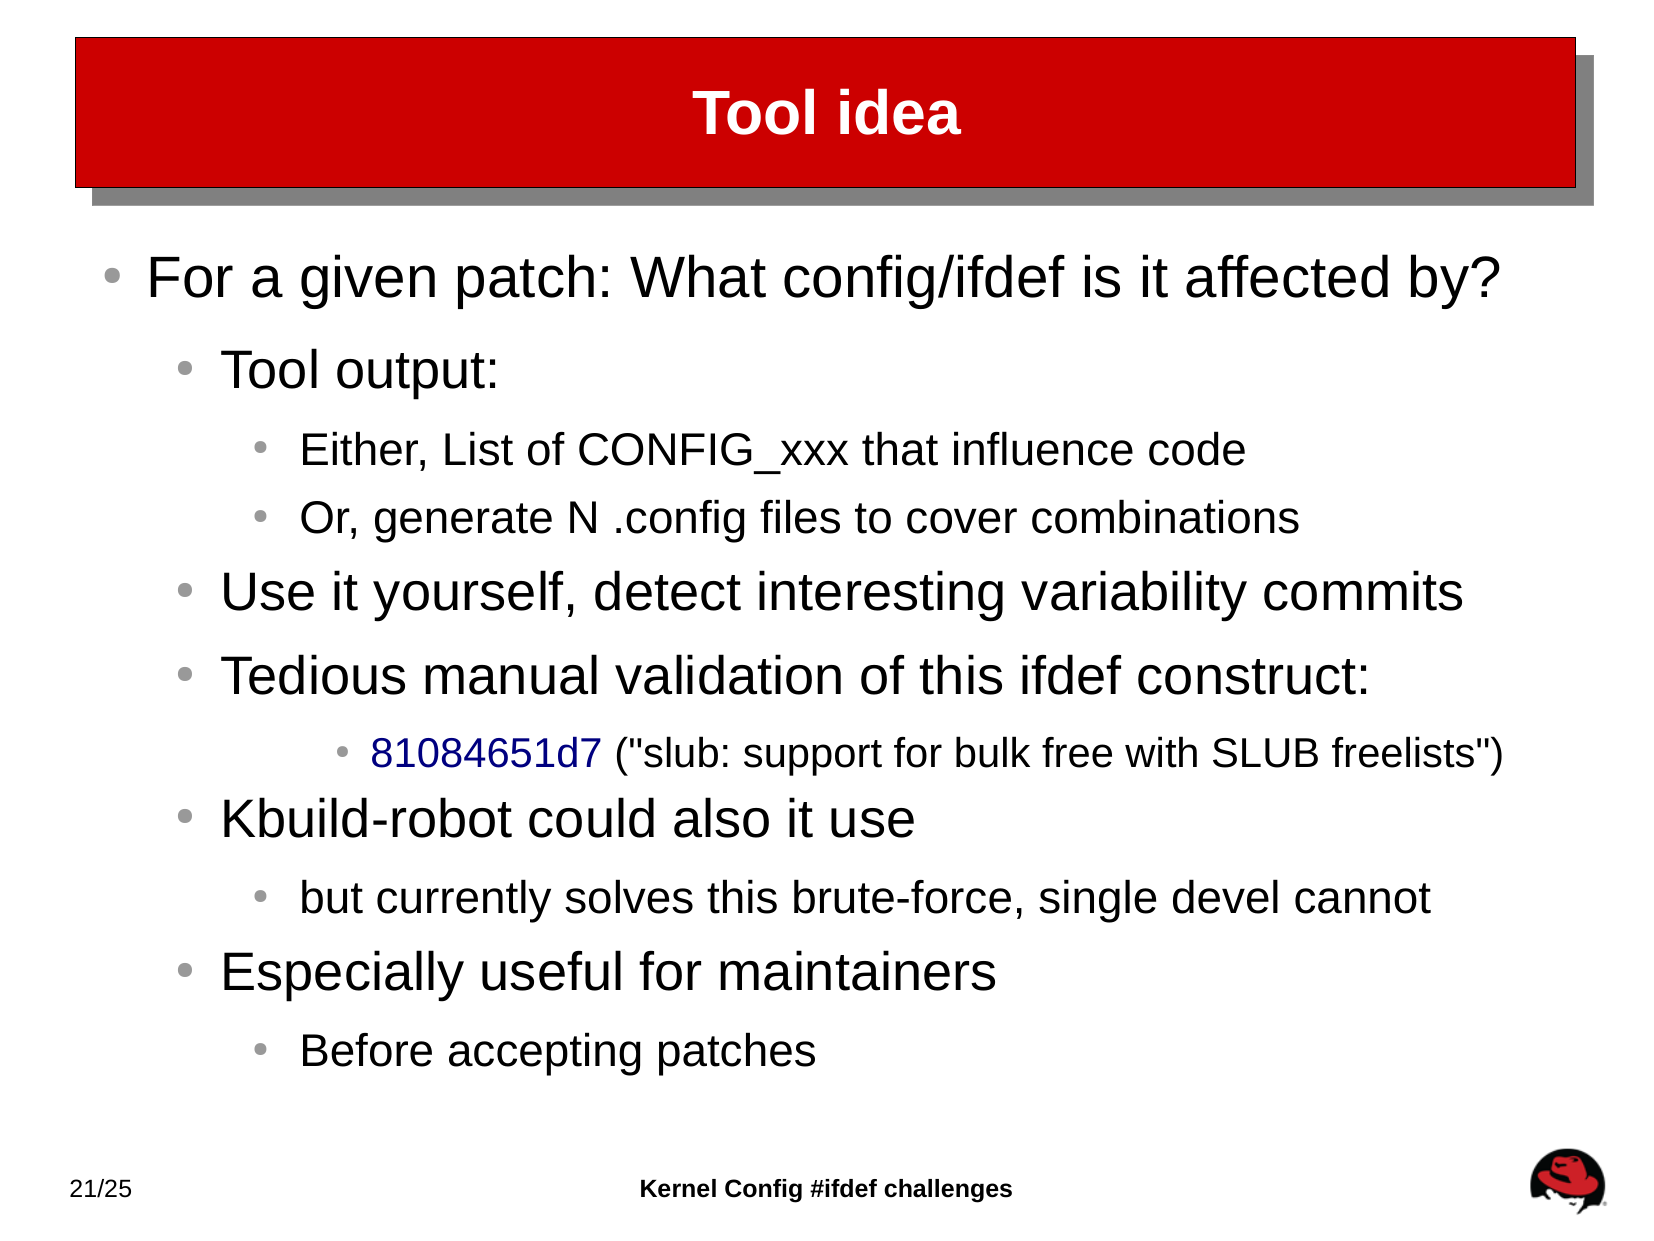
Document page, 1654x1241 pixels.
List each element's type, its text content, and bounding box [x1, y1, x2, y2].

list For a given patch: What config/ifdef is it affected by? Tool output: Either, List of CONFIG_xxx that influence code Or, generate N .config files to cover combinations Use it yourself, detect interesting variability commits Tedious manual validation of this ifdef construct: 81084651d7 ("slub: support for bulk free with SLUB freelists") Kbuild-robot could also it use but currently solves this brute-force, single devel cannot Especially useful for maintainers Before accepting patches [86, 244, 1576, 1077]
title Tool idea [82, 37, 1571, 188]
picture [1529, 1146, 1613, 1224]
